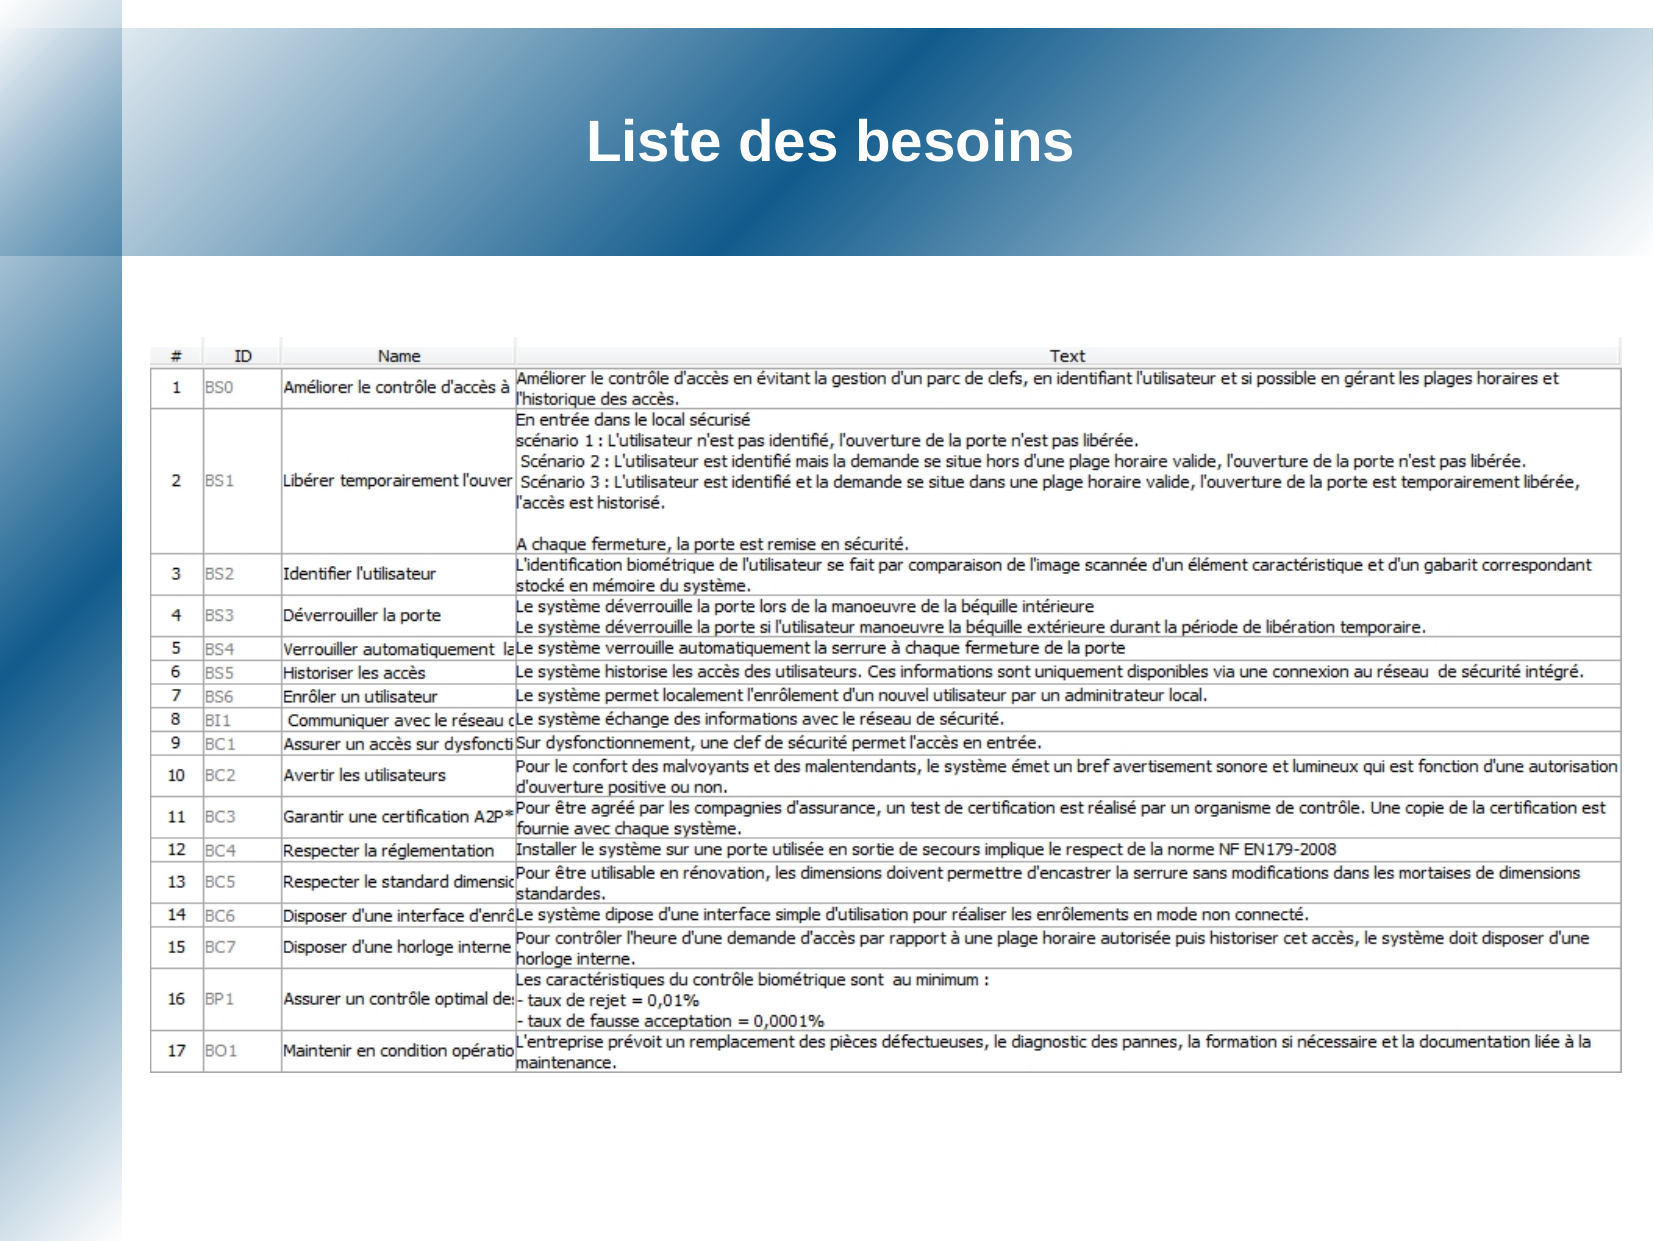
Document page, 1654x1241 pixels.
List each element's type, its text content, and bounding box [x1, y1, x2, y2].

subtitle [127, 323, 1603, 1167]
title Liste des besoins [125, 45, 1537, 238]
picture [150, 337, 1622, 1073]
